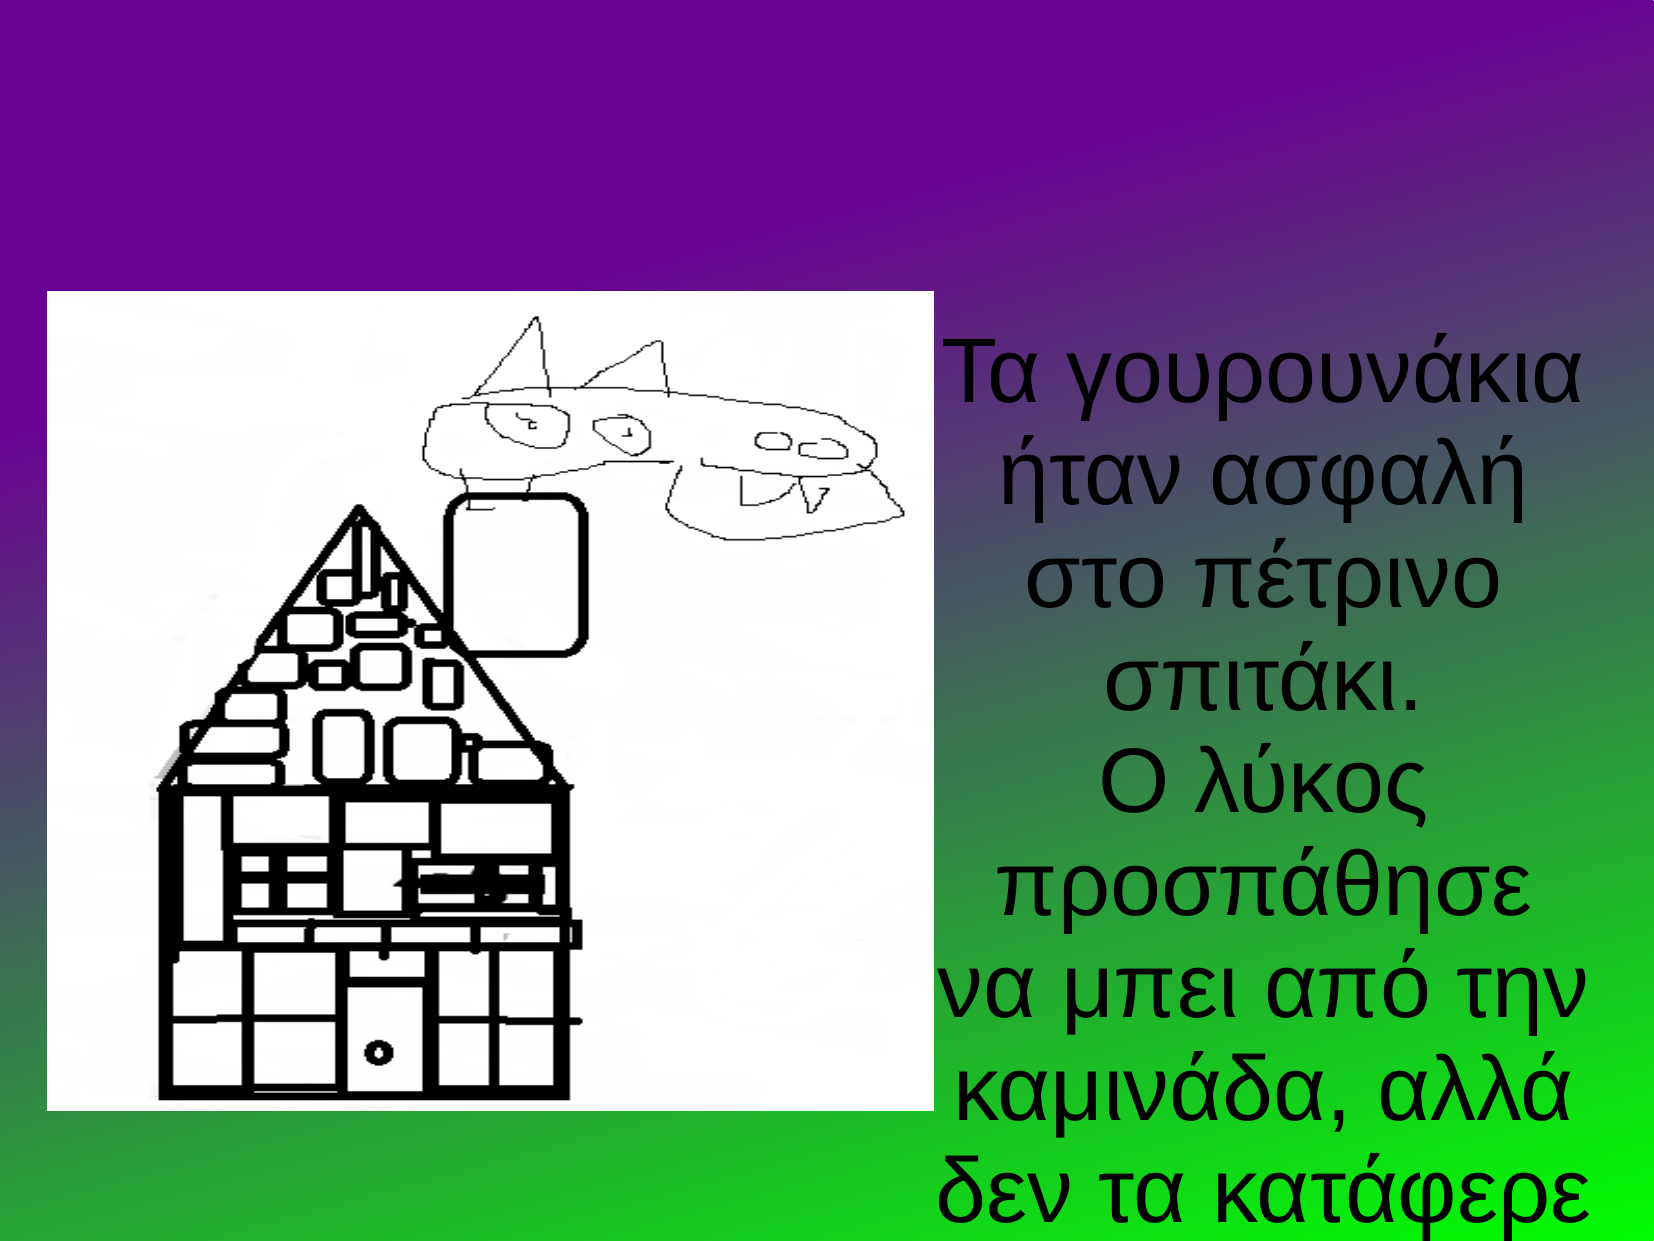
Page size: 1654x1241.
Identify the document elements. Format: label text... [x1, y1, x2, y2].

title Τα γουρουνάκια ήταν ασφαλή στο πέτρινο σπιτάκι. Ο λύκος προσπάθησε να μπει από την καμινάδα, αλλά δεν τα κατάφερε [933, 217, 1595, 1241]
picture [47, 291, 934, 1111]
